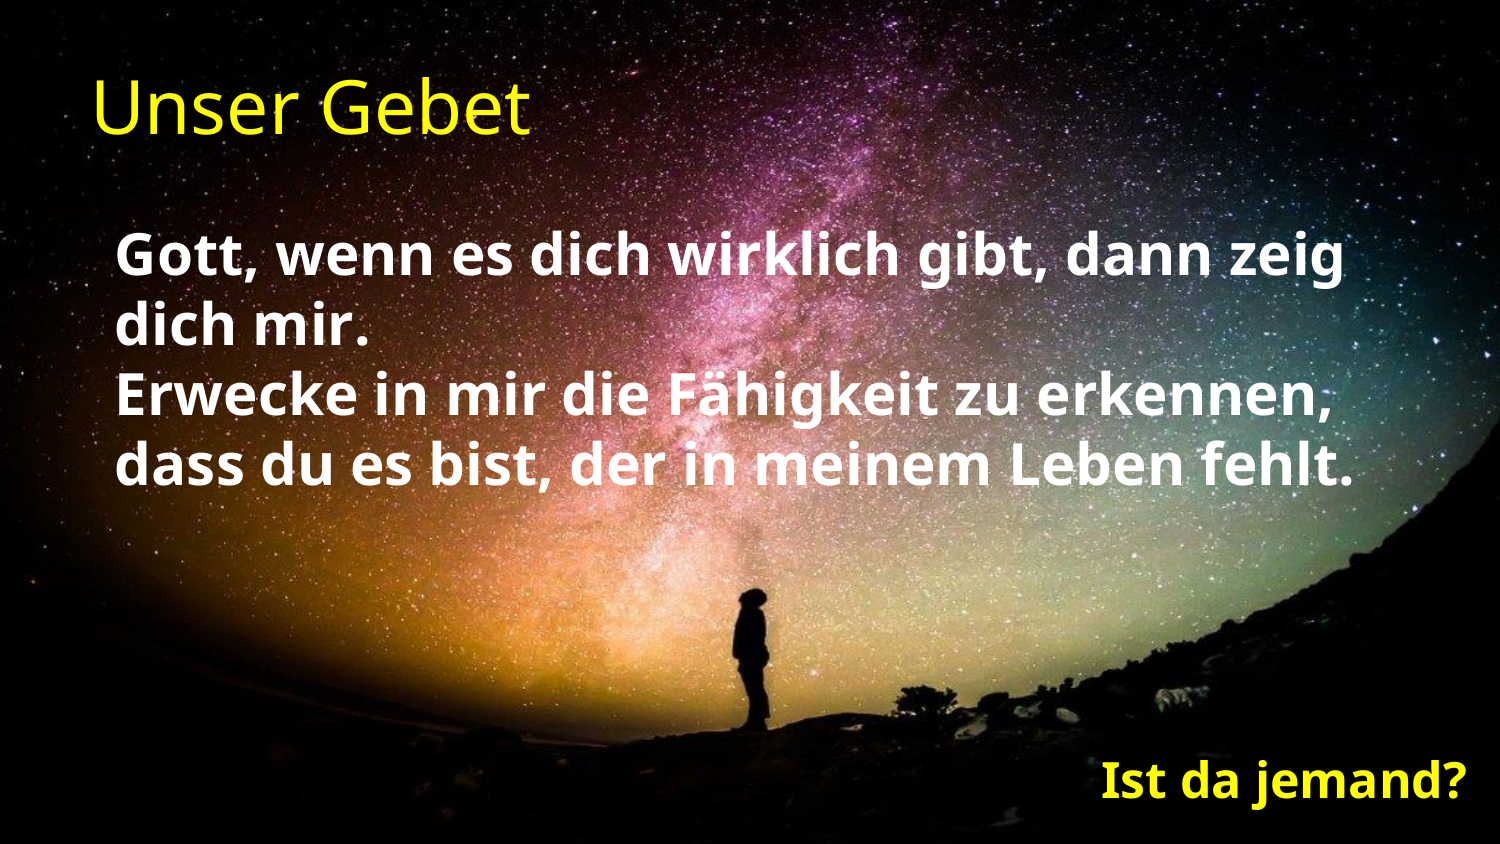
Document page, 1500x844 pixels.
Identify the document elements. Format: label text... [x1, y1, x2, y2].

text_box Ist da jemand? [1021, 740, 1483, 817]
picture [0, 0, 1500, 844]
title Unser Gebet [75, 33, 1471, 175]
text_box Gott, wenn es dich wirklich gibt, dann zeig dich mir. Erwecke in mir die Fähigkeit zu erkennen, dass du es bist, der in meinem Leben fehlt. [100, 209, 1471, 505]
list [76, 185, 1427, 658]
